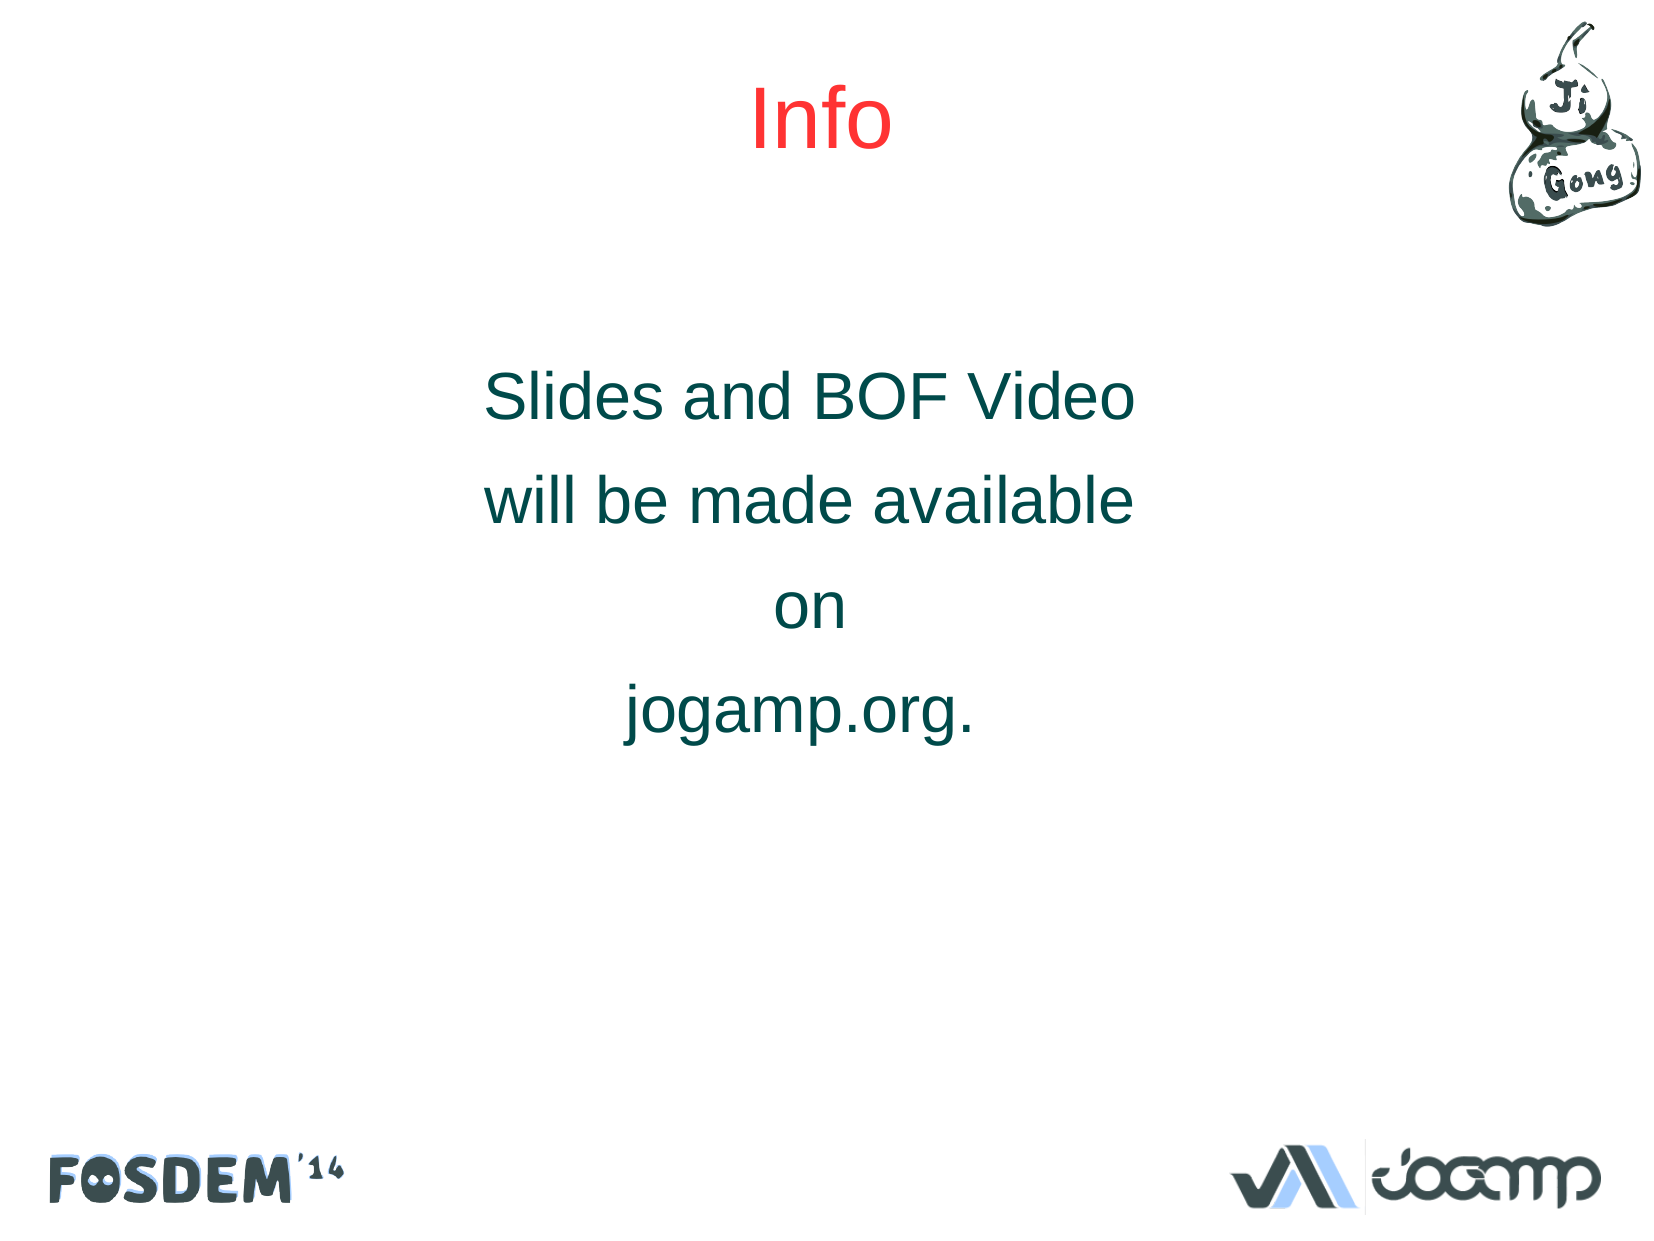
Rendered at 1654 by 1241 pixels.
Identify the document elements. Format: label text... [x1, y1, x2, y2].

picture [0, 914, 400, 1241]
title Info [68, 49, 1576, 188]
picture [1425, 19, 1654, 228]
list Slides and BOF Video will be made available on jogamp.org. [82, 255, 1538, 1010]
picture [1228, 1139, 1601, 1215]
